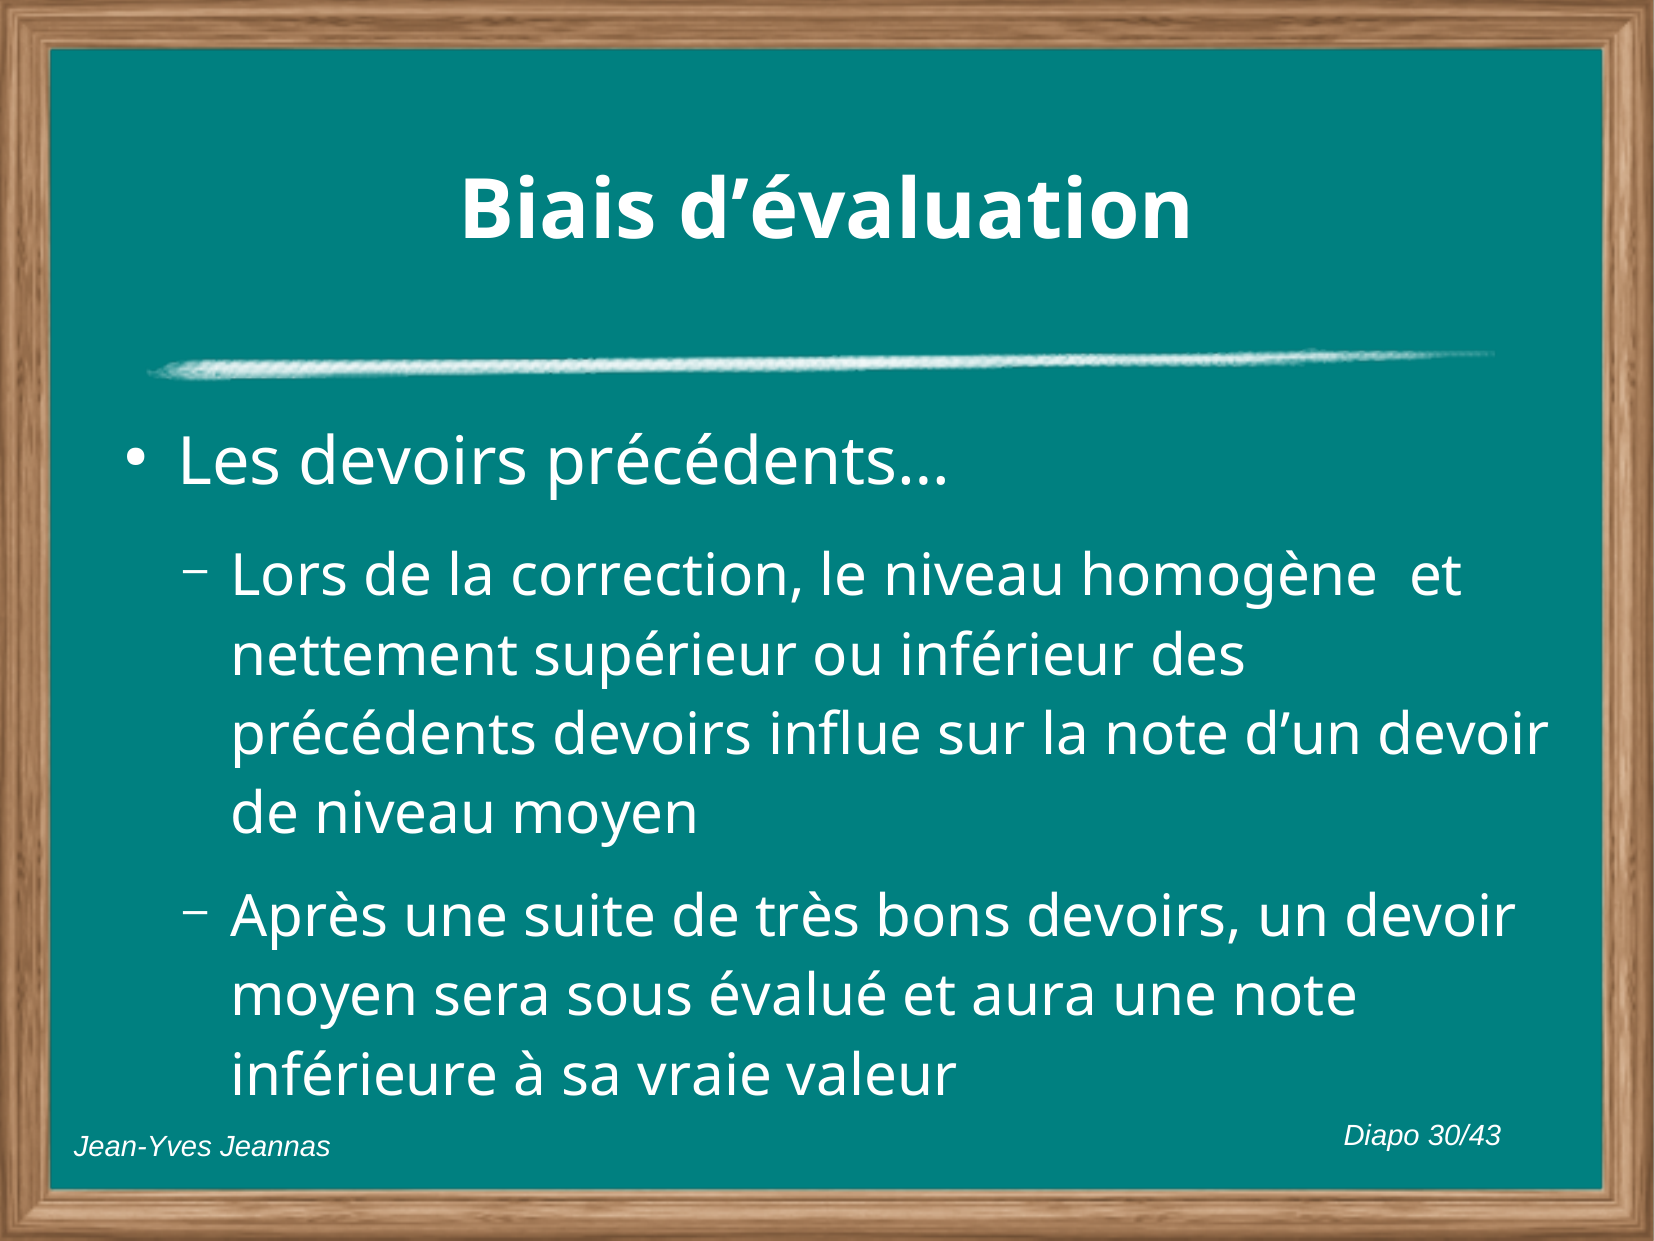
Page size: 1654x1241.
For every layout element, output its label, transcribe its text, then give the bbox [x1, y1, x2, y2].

picture [0, 0, 1654, 1241]
title Biais d’évaluation [88, 88, 1565, 325]
list Les devoirs précédents… Lors de la correction, le niveau homogène et nettement supérieur ou inférieur des précédents devoirs influe sur la note d’un devoir de niveau moyen Après une suite de très bons devoirs, un devoir moyen sera sous évalué et aura une note inférieure à sa vraie valeur [88, 413, 1565, 1063]
